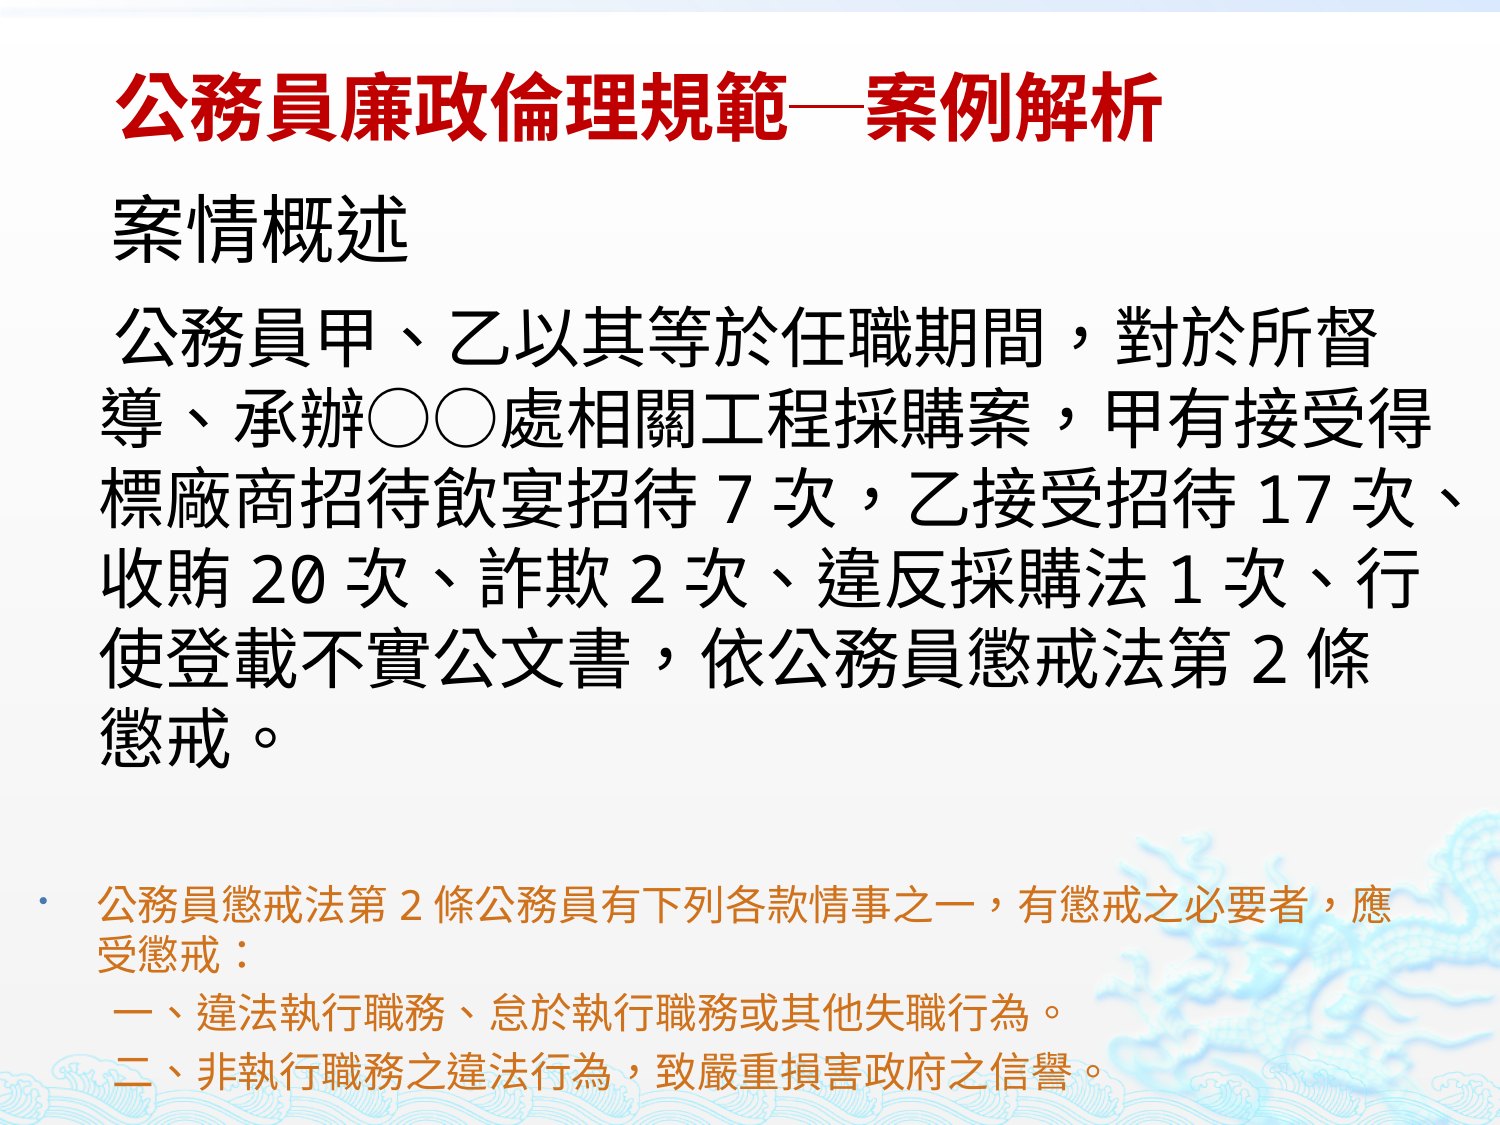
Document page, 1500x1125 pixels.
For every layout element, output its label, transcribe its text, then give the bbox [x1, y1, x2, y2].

picture [244, 1066, 252, 1072]
title 公務員廉政倫理規範─案例解析 [99, 12, 1475, 288]
picture [890, 1063, 898, 1076]
picture [1042, 1068, 1062, 1072]
picture [343, 1053, 351, 1065]
picture [680, 1063, 690, 1077]
picture [589, 1062, 600, 1067]
picture [0, 806, 1500, 1125]
picture [584, 1053, 592, 1059]
list 案情概述 公務員甲、乙以其等於任職期間，對於所督導、承辦○○處相關工程採購案，甲有接受得標廠商招待飲宴招待7次，乙接受招待17次、收賄20次、詐欺2次、違反採購法1次、行使登載不實公文書，依公務員懲戒法第2條懲戒。 公務員懲戒法第2條公務員有下列各款情事之一，有懲戒之必要者，應受懲戒： 一、違法執行職務、怠於執行職務或其他失職行為。 二、非執行職務之違法行為，致嚴重損害政府之信譽。 [24, 174, 1450, 646]
picture [387, 1059, 396, 1064]
picture [829, 1059, 857, 1063]
picture [1040, 1053, 1054, 1065]
picture [802, 1056, 814, 1060]
picture [584, 1069, 604, 1074]
picture [1050, 1053, 1064, 1065]
